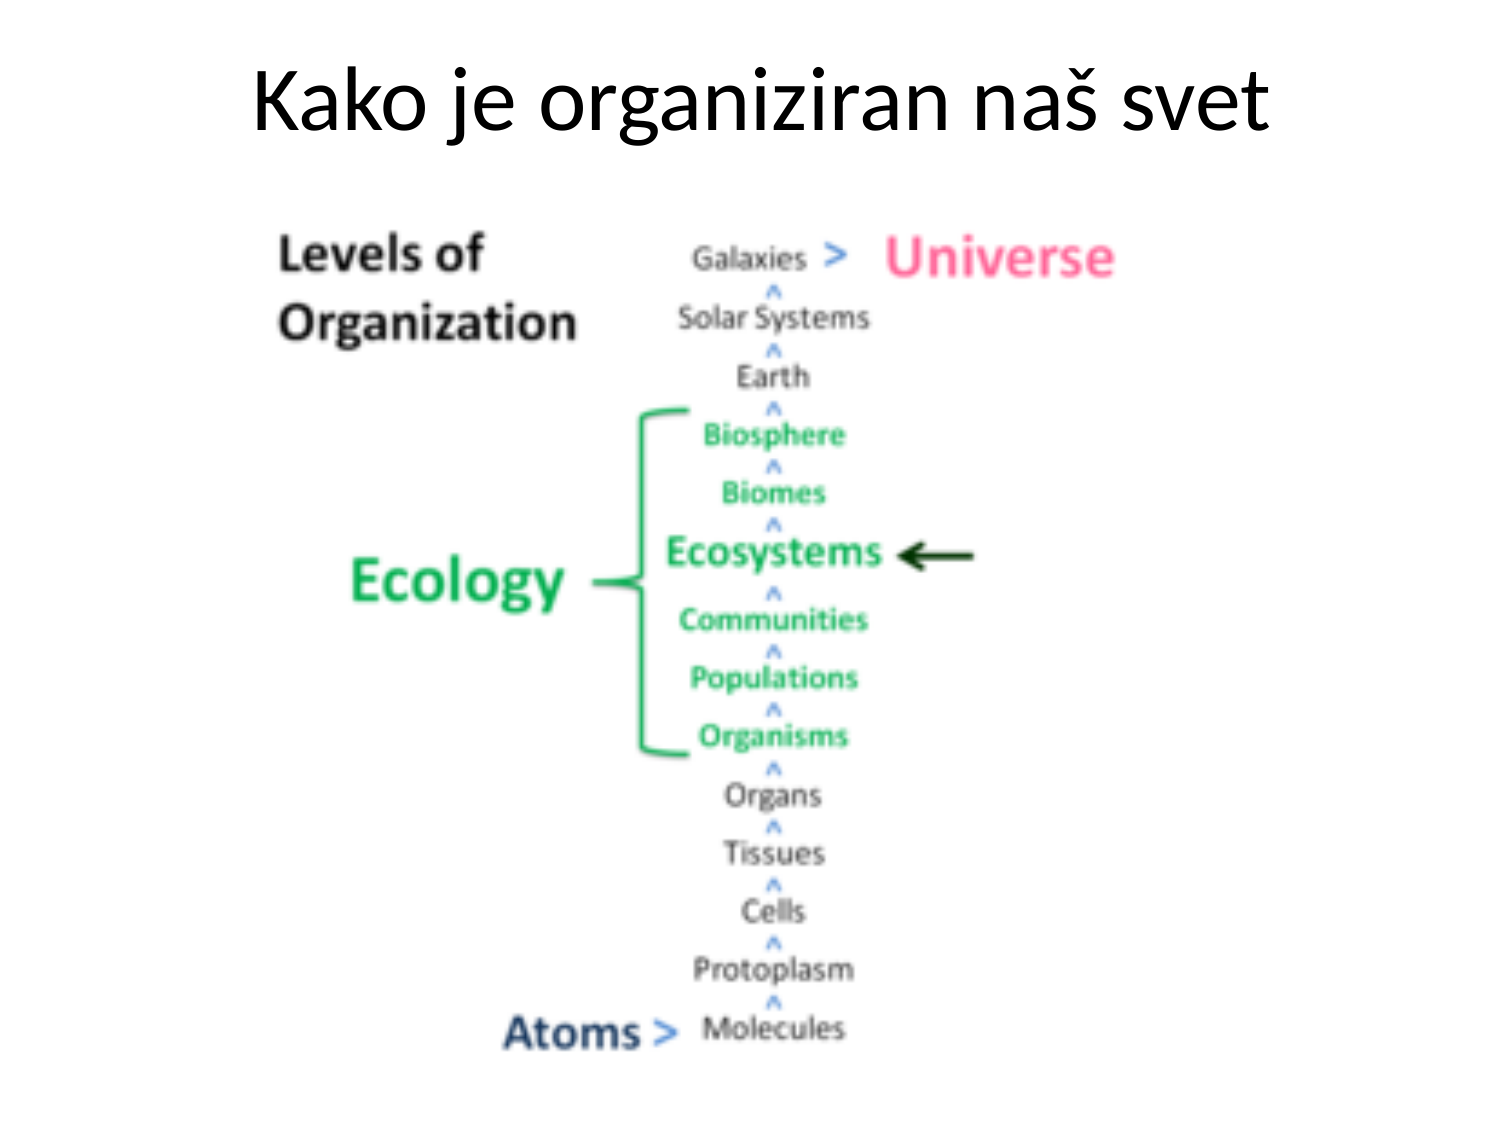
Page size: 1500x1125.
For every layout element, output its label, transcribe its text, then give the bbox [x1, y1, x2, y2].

picture [242, 196, 1149, 1066]
title Kako je organiziran naš svet [87, 0, 1438, 188]
